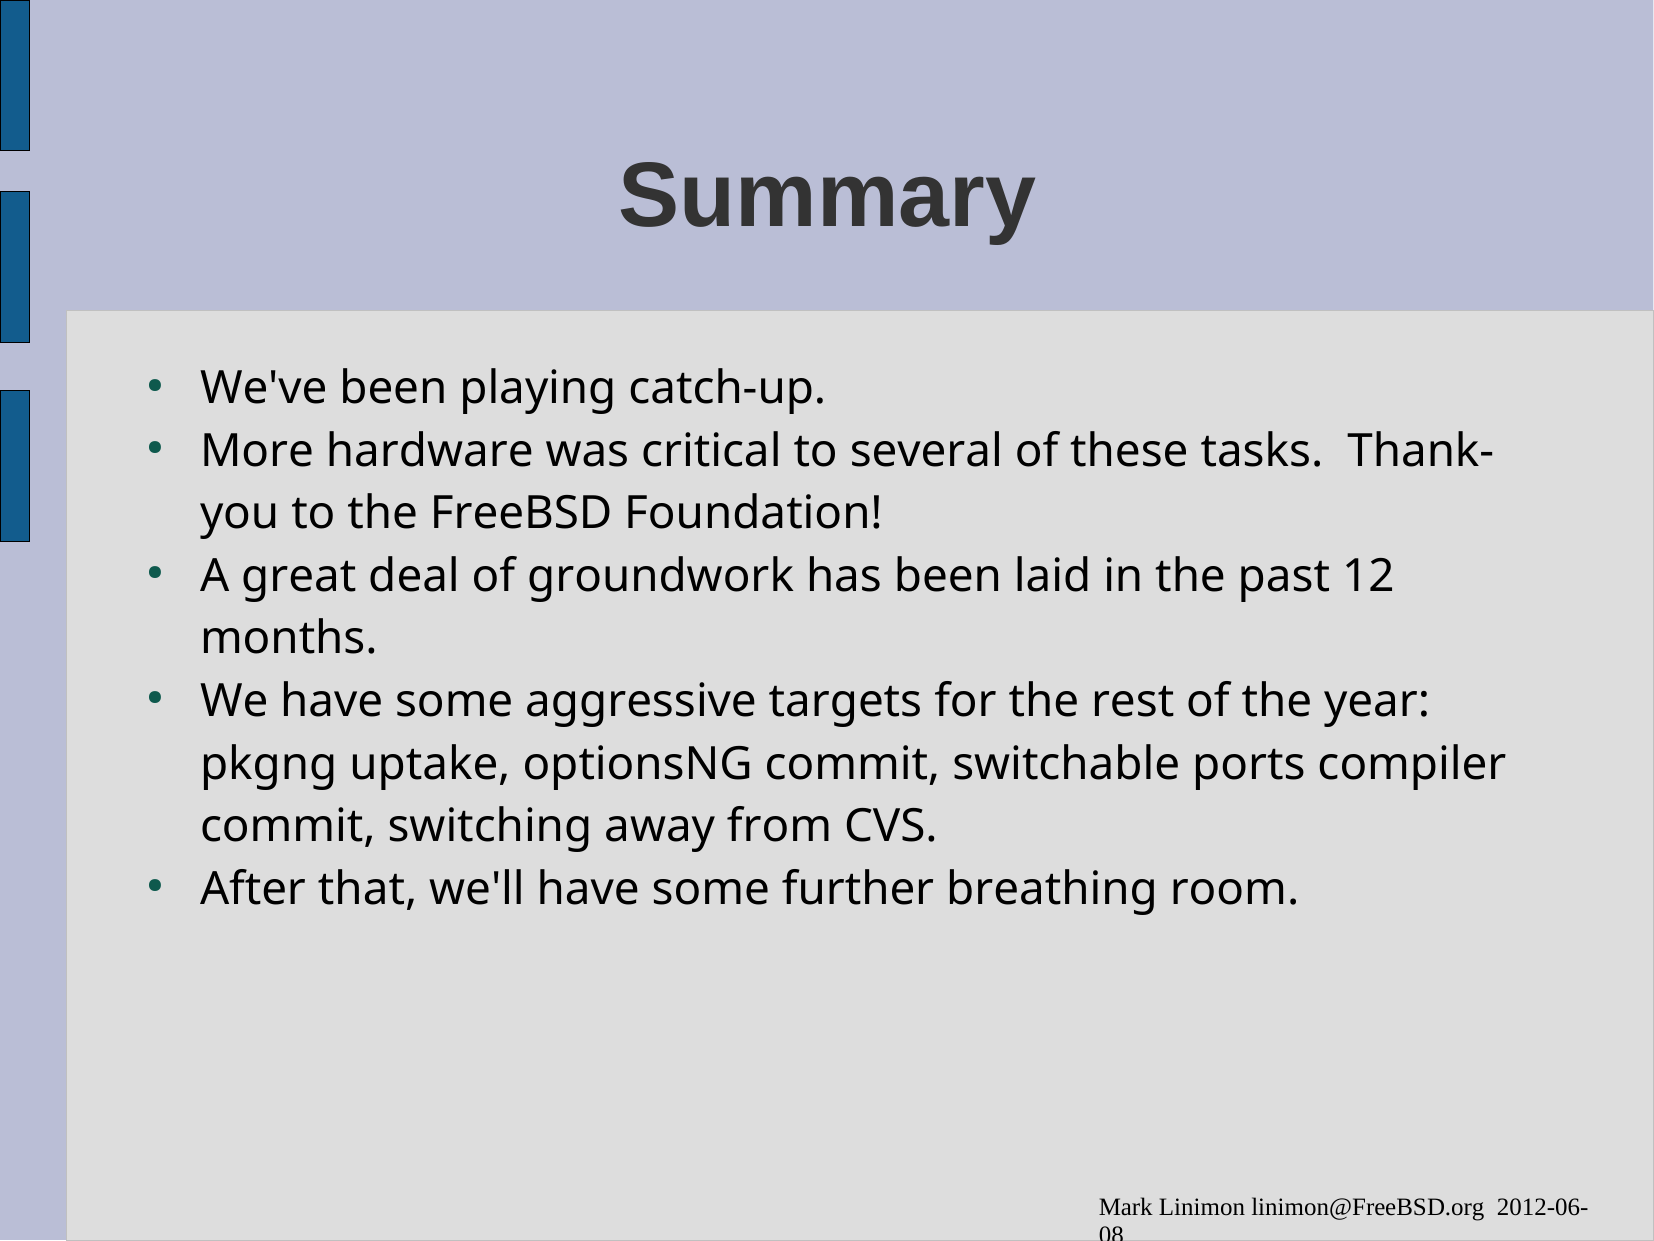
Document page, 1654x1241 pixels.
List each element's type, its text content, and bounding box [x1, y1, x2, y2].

title Summary [121, 91, 1534, 299]
list We've been playing catch-up. More hardware was critical to several of these tasks. Thank-you to the FreeBSD Foundation! A great deal of groundwork has been laid in the past 12 months. We have some aggressive targets for the rest of the year: pkgng uptake, optionsNG commit, switchable ports compiler commit, switching away from CVS. After that, we'll have some further breathing room. [129, 354, 1542, 1174]
text_box Mark Linimon linimon@FreeBSD.org 2012-06-08 [1098, 1193, 1613, 1222]
